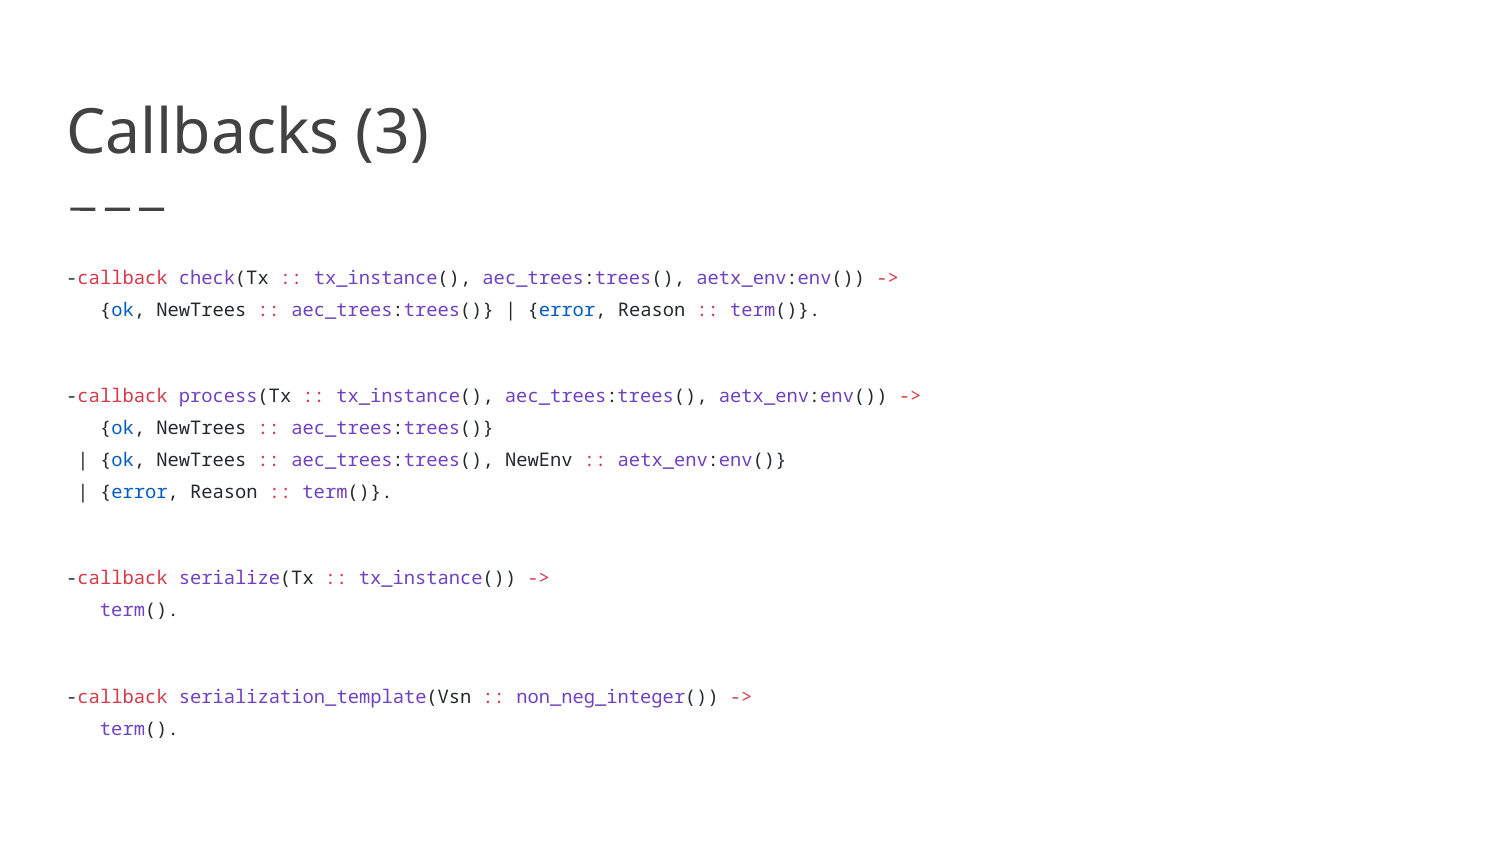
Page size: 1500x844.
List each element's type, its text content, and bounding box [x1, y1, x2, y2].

list -callback check(Tx :: tx_instance(), aec_trees:trees(), aetx_env:env()) -> {ok, NewTrees :: aec_trees:trees()} | {error, Reason :: term()}. -callback process(Tx :: tx_instance(), aec_trees:trees(), aetx_env:env()) -> {ok, NewTrees :: aec_trees:trees()} | {ok, NewTrees :: aec_trees:trees(), NewEnv :: aetx_env:env()} | {error, Reason :: term()}. -callback serialize(Tx :: tx_instance()) -> term(). -callback serialization_template(Vsn :: non_neg_integer()) -> term(). -optional_callbacks([gas_price/1]). [51, 240, 1449, 750]
title Callbacks (3) [51, 61, 1449, 182]
